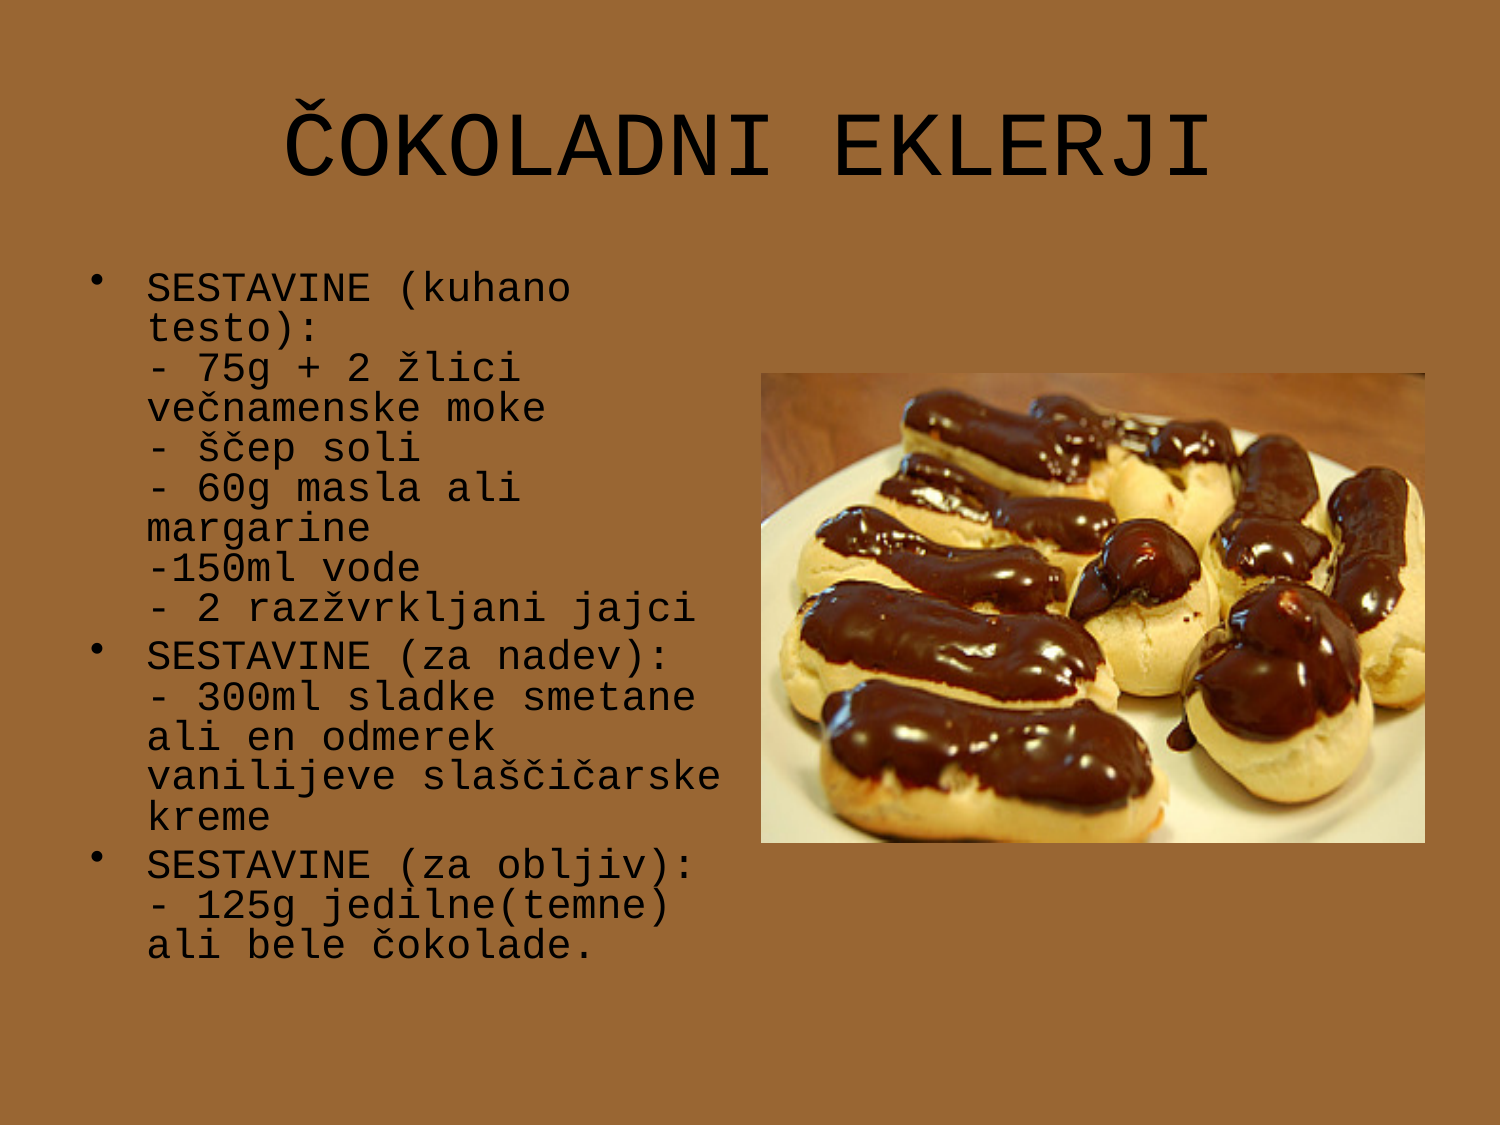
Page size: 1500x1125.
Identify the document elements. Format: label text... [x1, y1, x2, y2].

title ČOKOLADNI EKLERJI [75, 45, 1425, 233]
picture [761, 373, 1425, 843]
list SESTAVINE (kuhano testo): - 75g + 2 žlici večnamenske moke - ščep soli - 60g masla ali margarine -150ml vode - 2 razžvrkljani jajci SESTAVINE (za nadev): - 300ml sladke smetane ali en odmerek vanilijeve slaščičarske kreme SESTAVINE (za obljiv): - 125g jedilne(temne) ali bele čokolade. [75, 262, 738, 1005]
